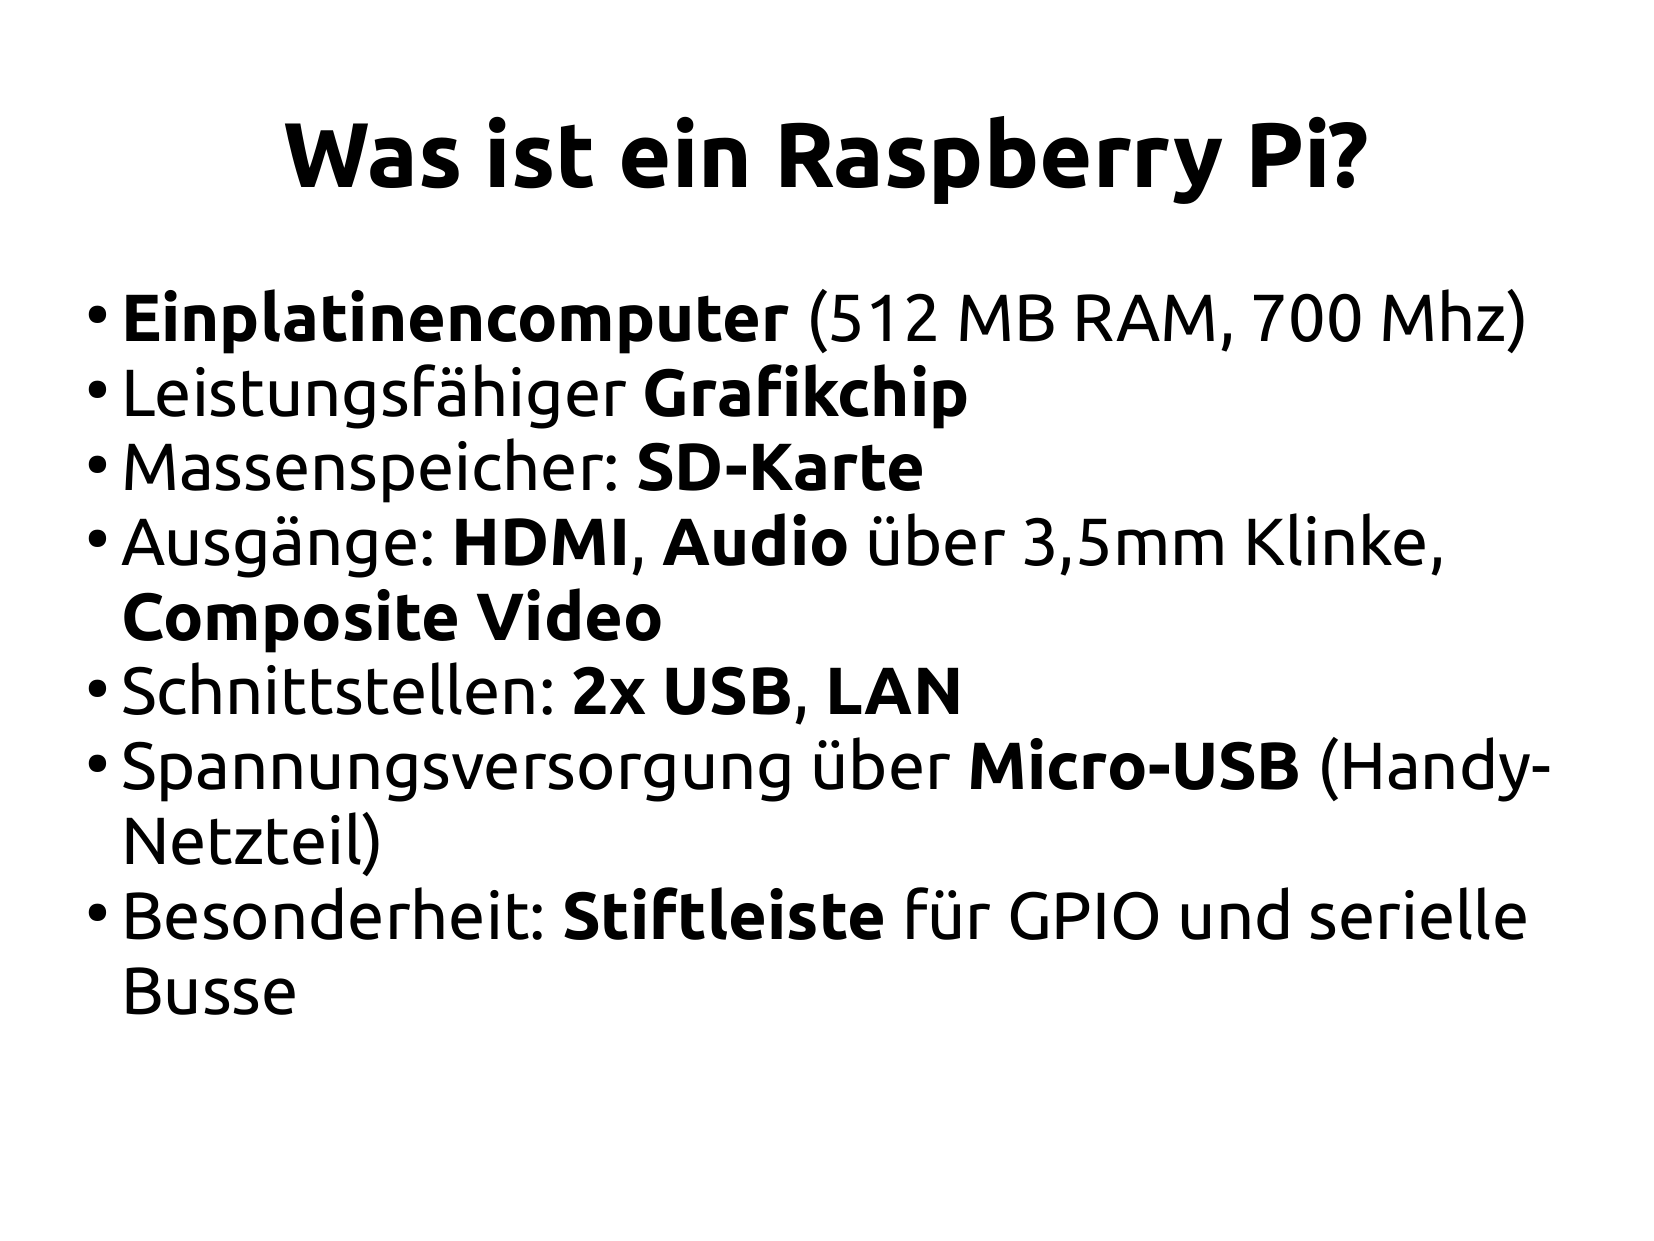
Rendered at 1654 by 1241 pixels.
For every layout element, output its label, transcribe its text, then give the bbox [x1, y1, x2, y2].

text_box Einplatinencomputer (512 MB RAM, 700 Mhz) Leistungsfähiger Grafikchip Massenspeicher: SD-Karte Ausgänge: HDMI, Audio über 3,5mm Klinke, Composite Video Schnittstellen: 2x USB, LAN Spannungsversorgung über Micro-USB (Handy-Netzteil) Besonderheit: Stiftleiste für GPIO und serielle Busse [70, 271, 1607, 1182]
title Was ist ein Raspberry Pi? [82, 49, 1571, 257]
